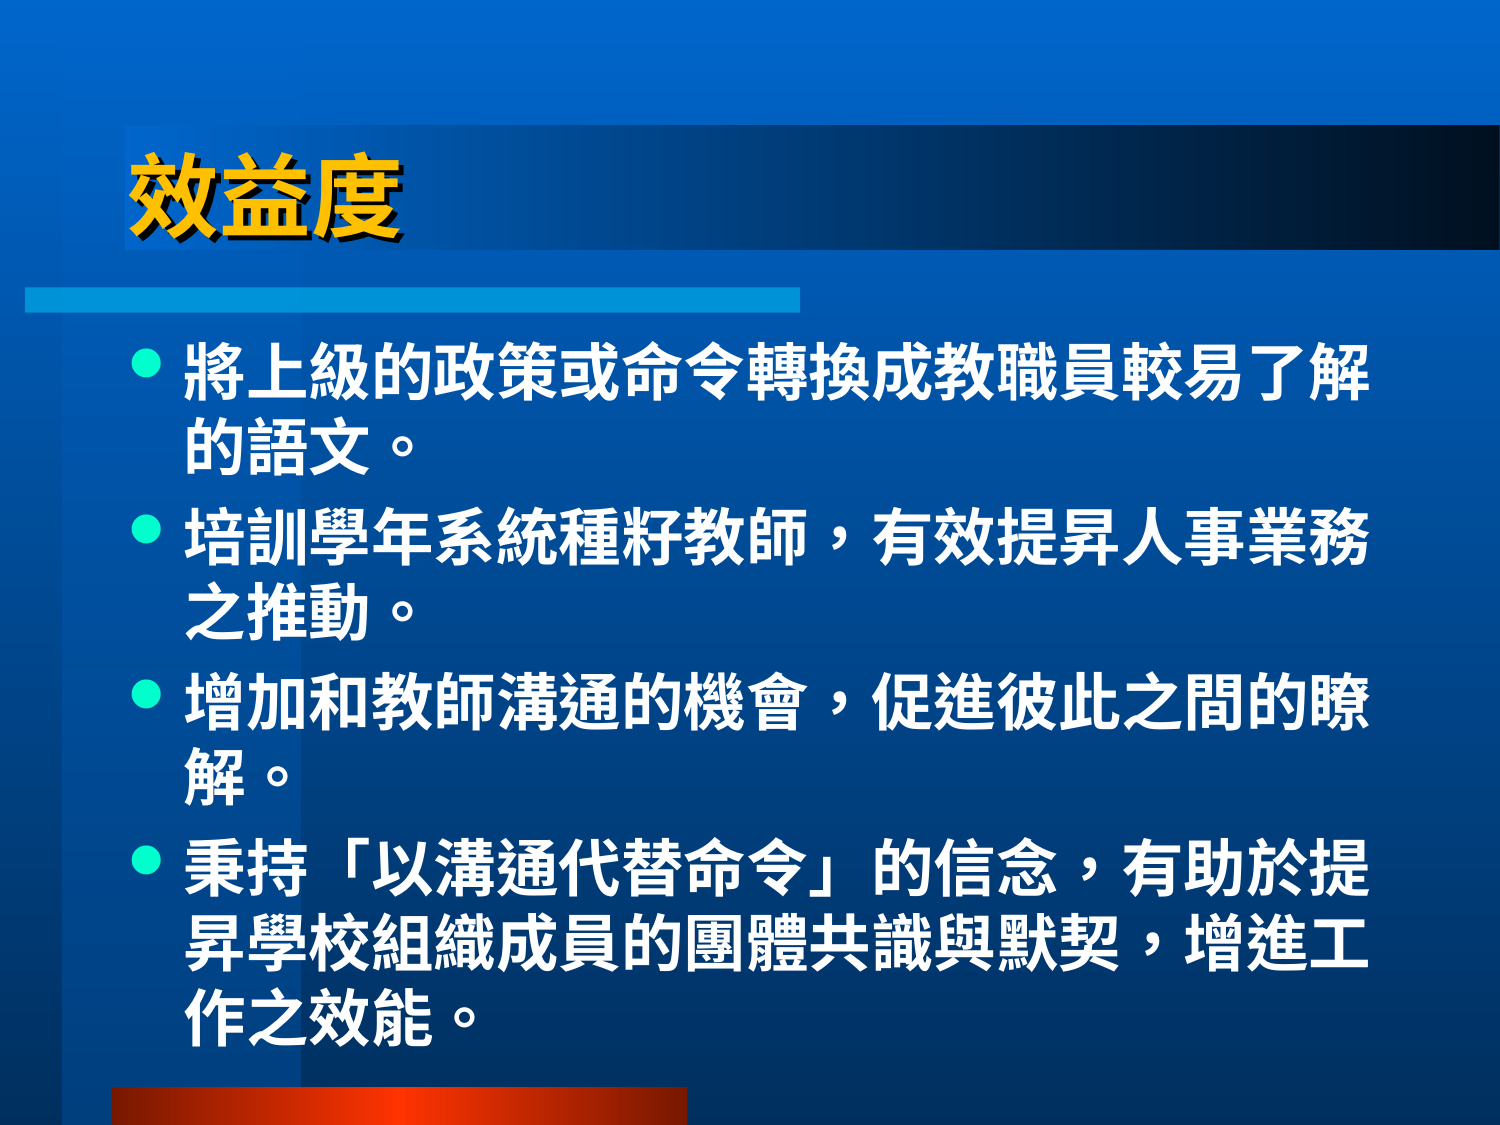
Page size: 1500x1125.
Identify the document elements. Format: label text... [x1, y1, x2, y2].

title 效益度 [112, 99, 1388, 288]
list 將上級的政策或命令轉換成教職員較易了解的語文。 培訓學年系統種籽教師，有效提昇人事業務之推動。 增加和教師溝通的機會，促進彼此之間的瞭解。 秉持「以溝通代替命令」的信念，有助於提昇學校組織成員的團體共識與默契，增進工作之效能。 [112, 324, 1388, 1125]
